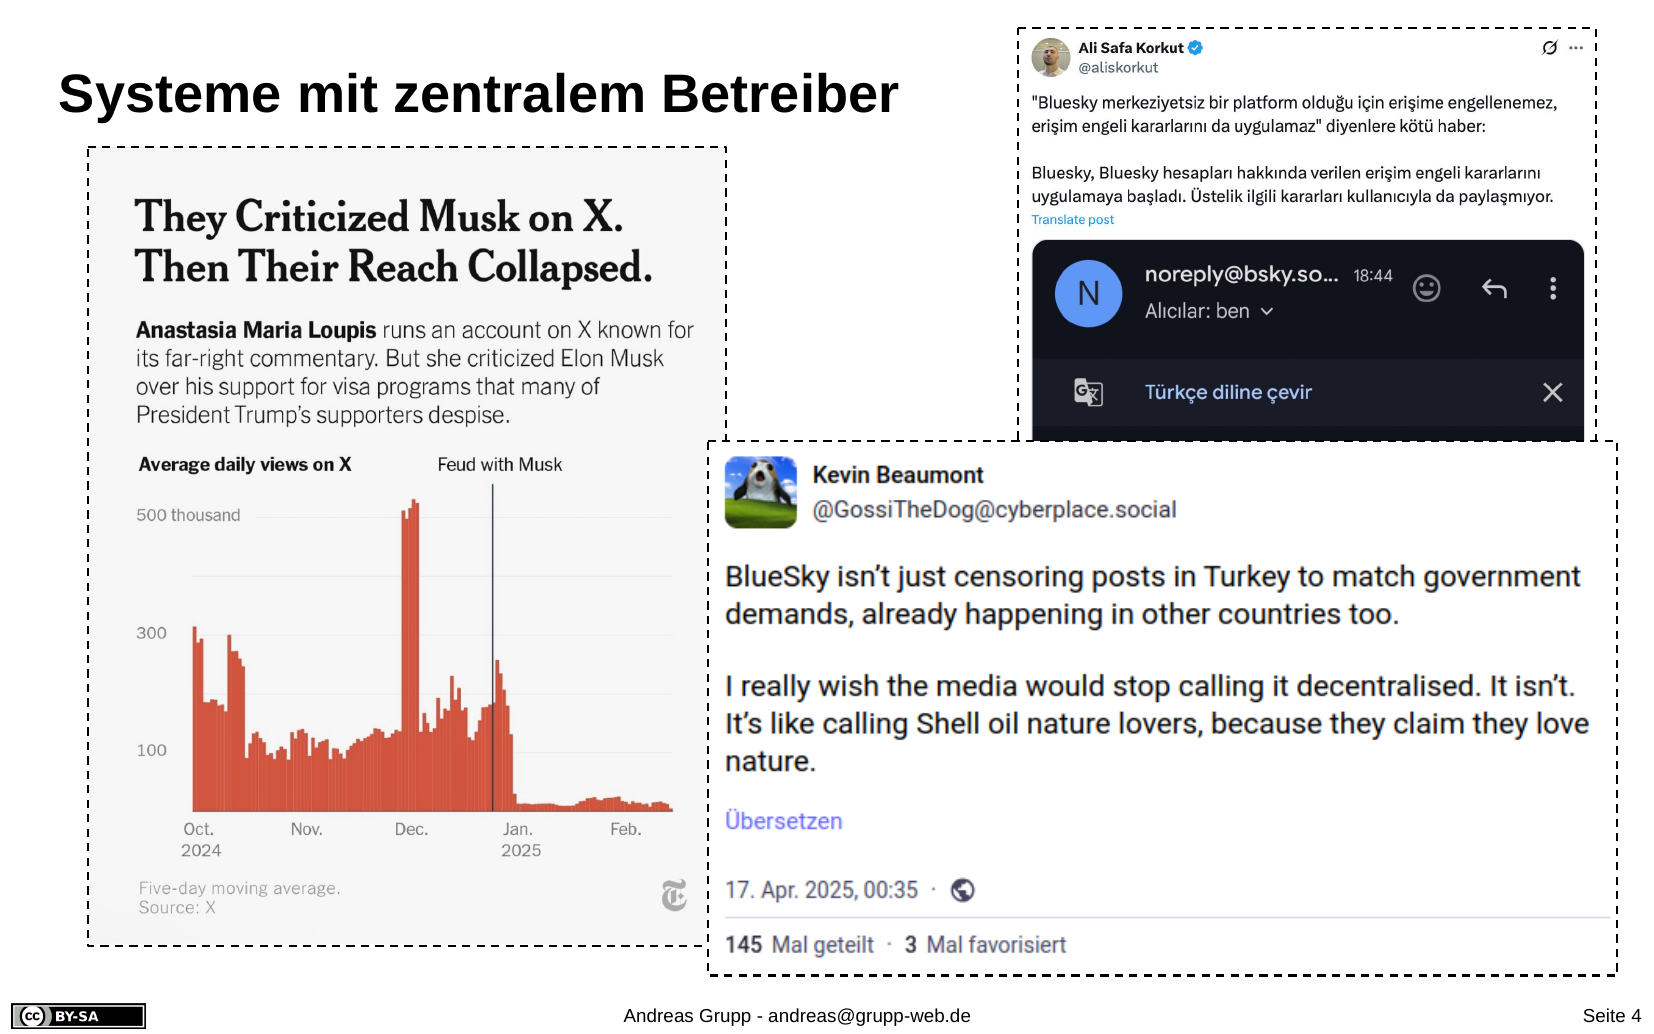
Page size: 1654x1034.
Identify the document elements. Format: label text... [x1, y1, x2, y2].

title Systeme mit zentralem Betreiber [59, 24, 1625, 165]
picture [88, 28, 1617, 975]
picture [11, 1003, 146, 1029]
